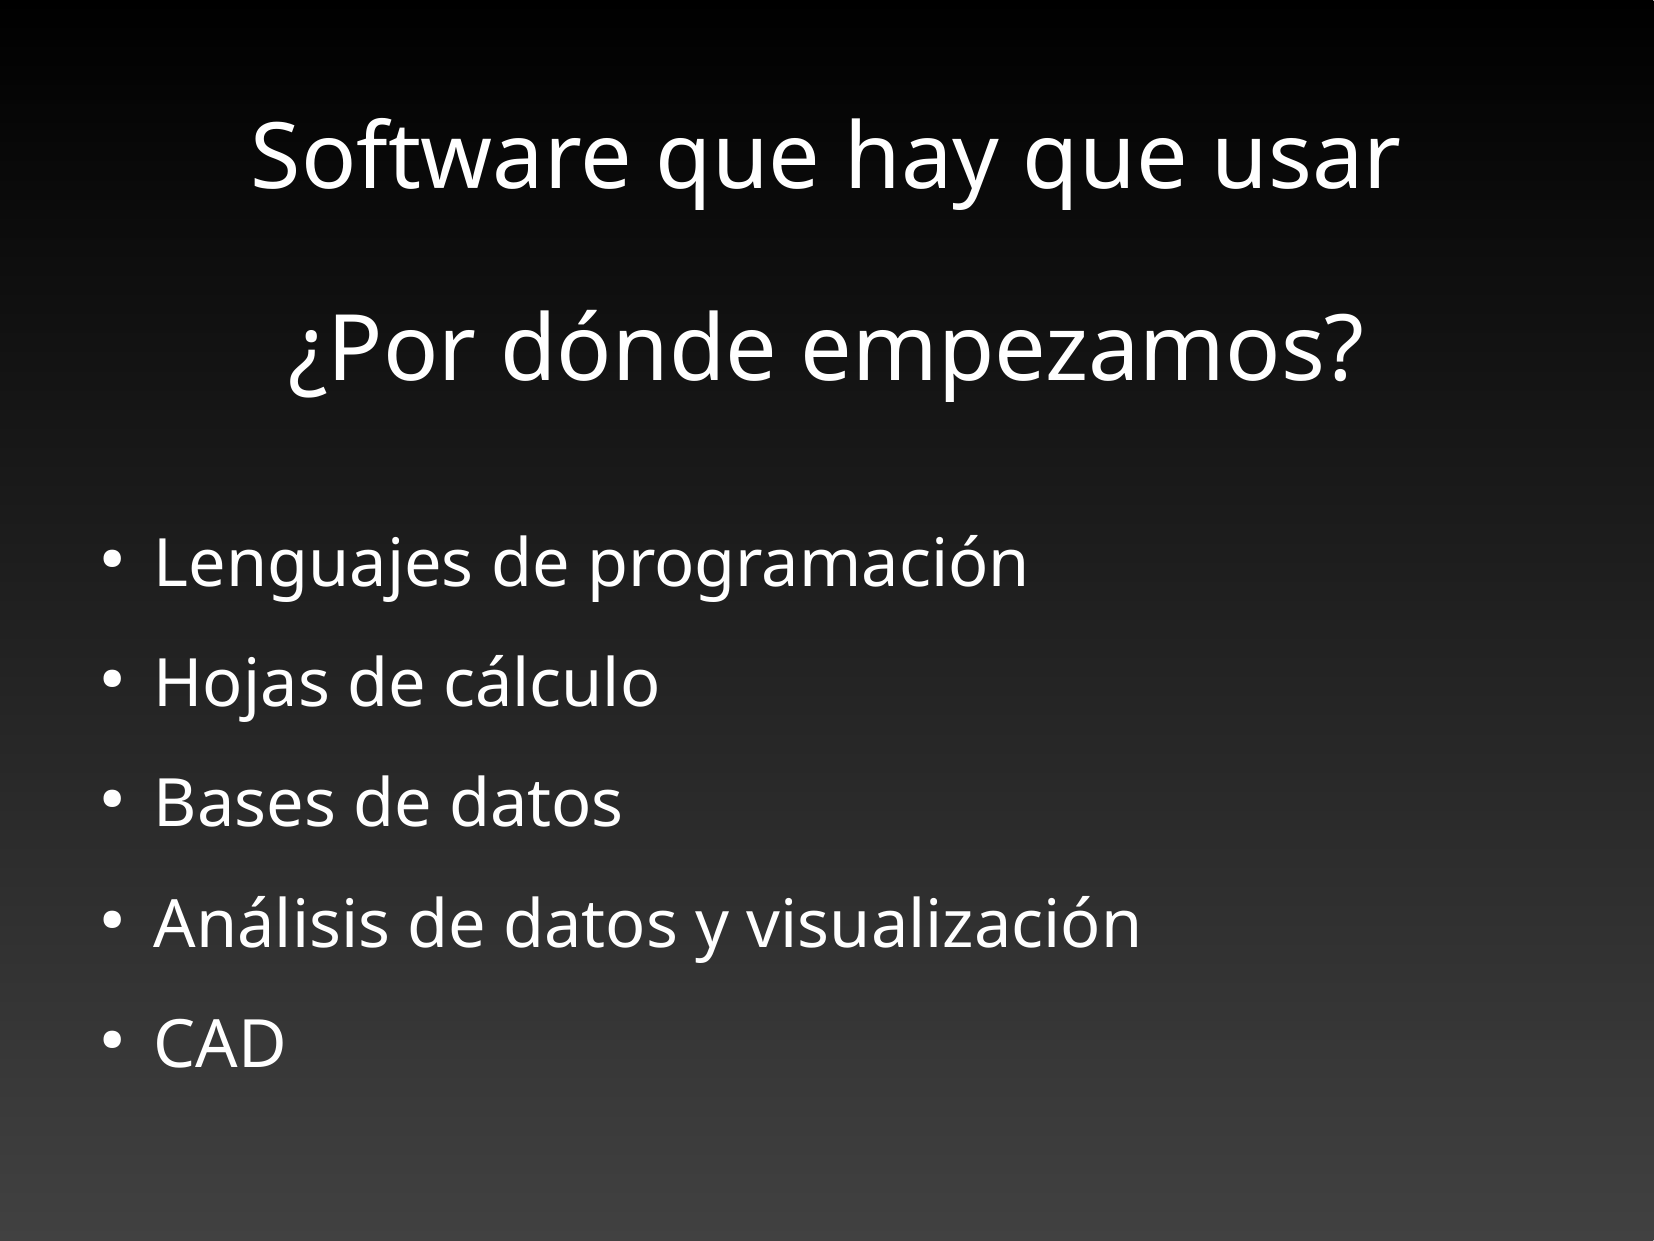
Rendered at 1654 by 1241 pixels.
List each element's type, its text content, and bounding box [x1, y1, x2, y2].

list Lenguajes de programación Hojas de cálculo Bases de datos Análisis de datos y visualización CAD [82, 514, 1571, 1109]
title Software que hay que usar [82, 56, 1571, 249]
title ¿Por dónde empezamos? [82, 249, 1571, 442]
